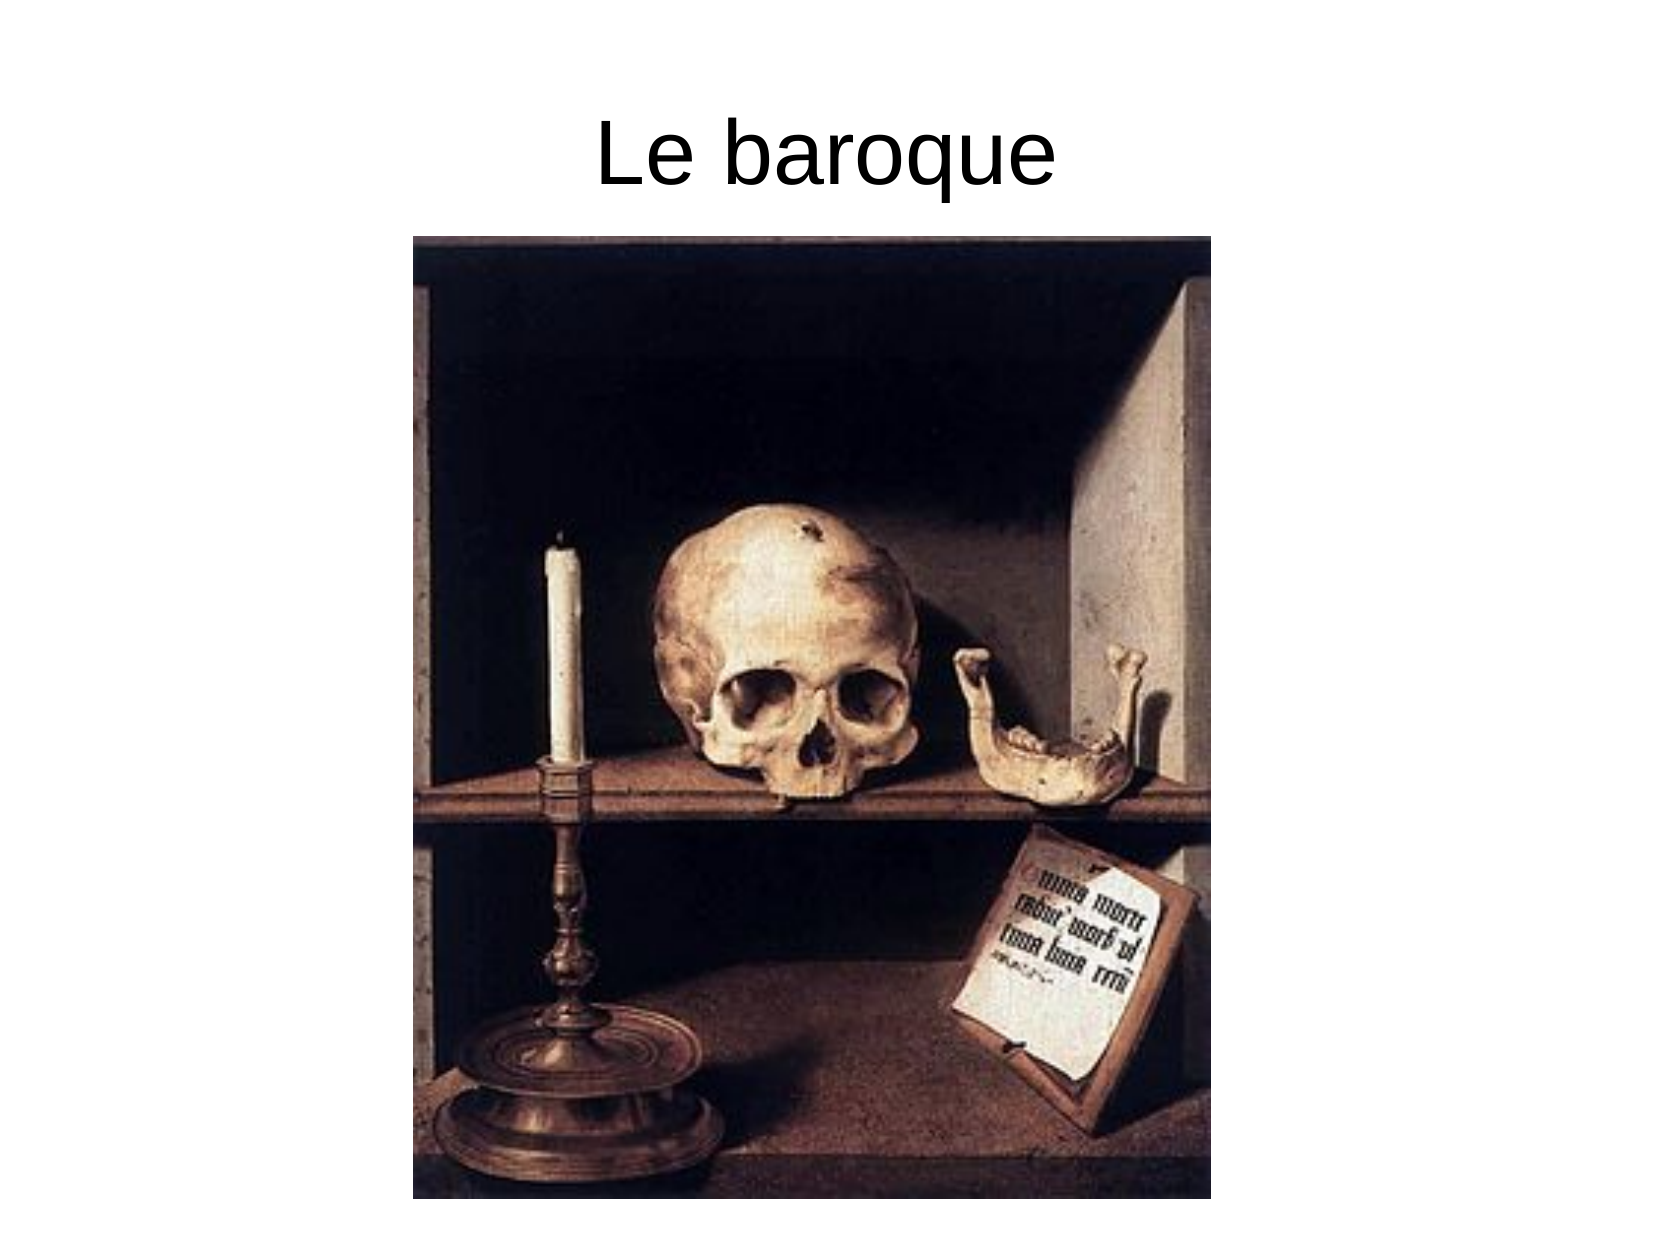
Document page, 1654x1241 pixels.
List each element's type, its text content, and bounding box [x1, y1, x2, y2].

title Le baroque [82, 49, 1571, 257]
picture [413, 236, 1211, 1199]
